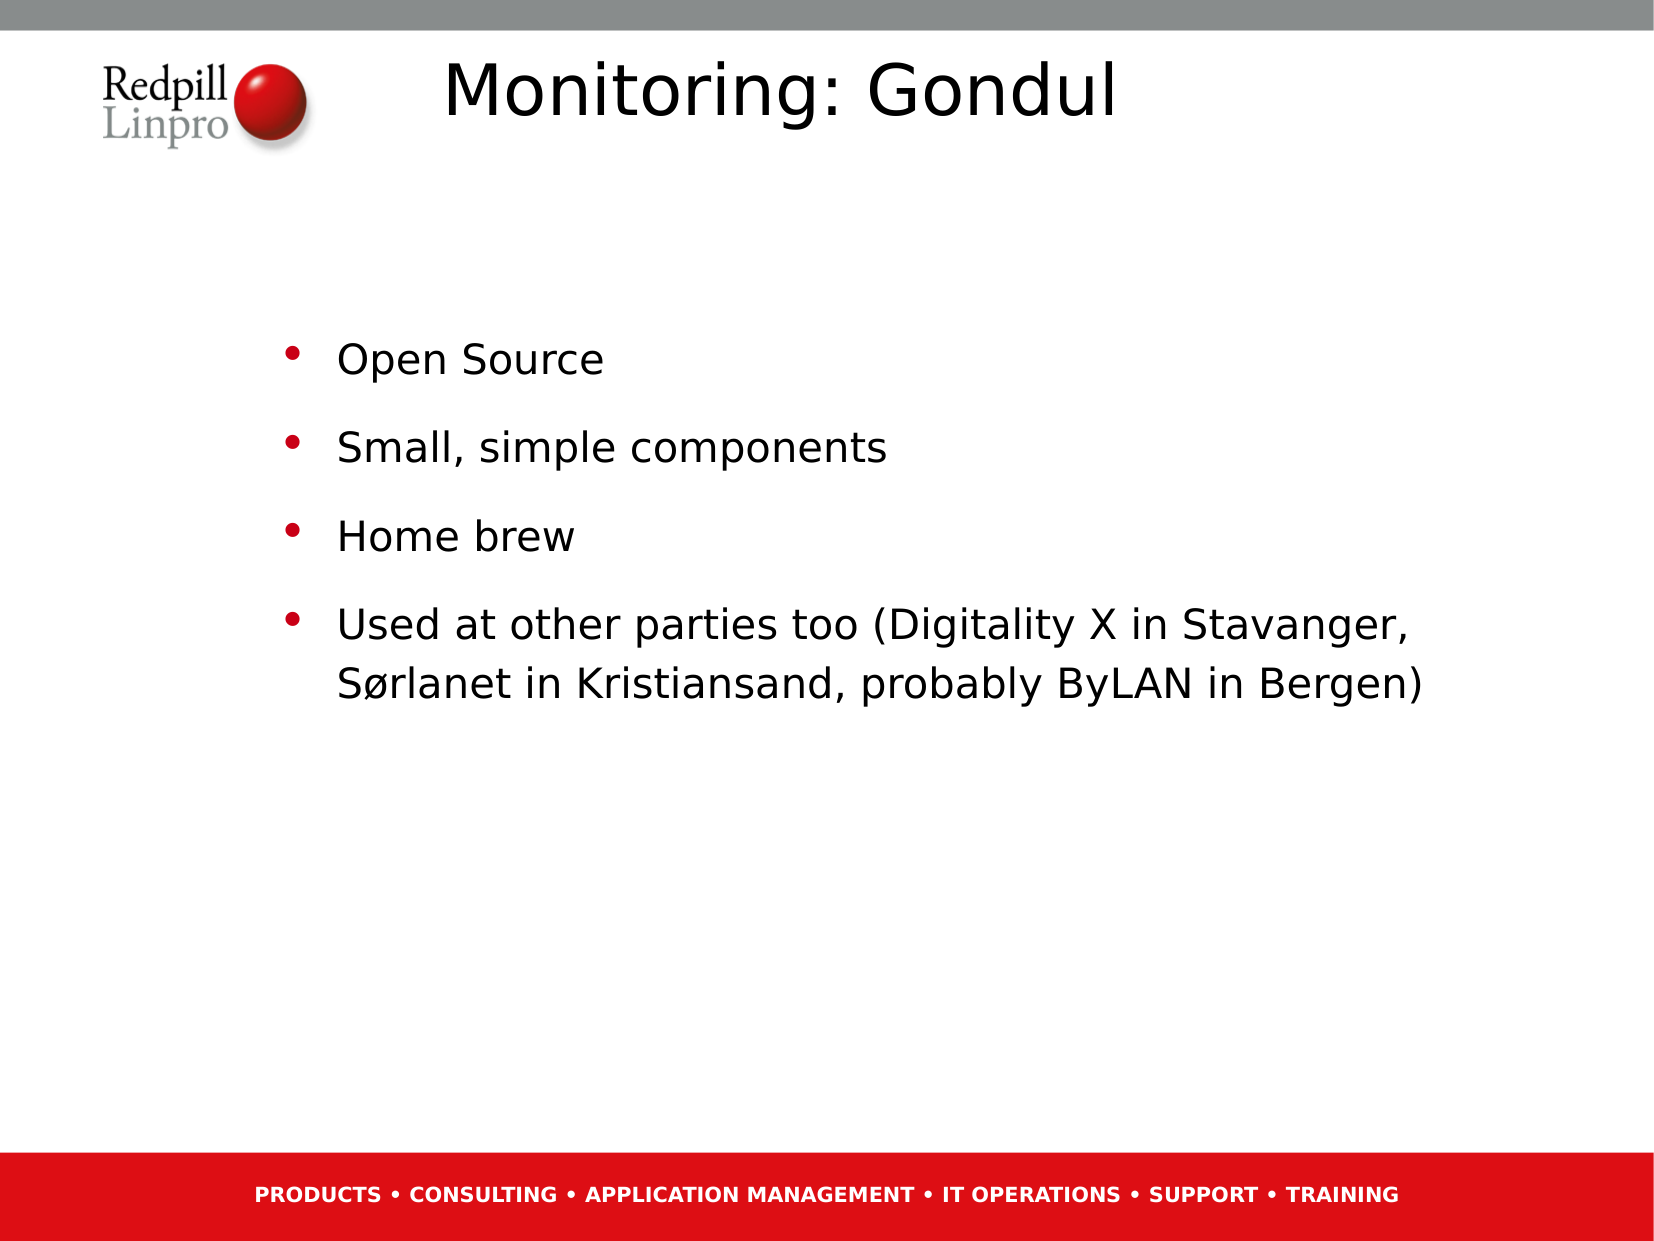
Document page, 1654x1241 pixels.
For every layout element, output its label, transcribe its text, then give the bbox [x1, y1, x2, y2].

picture [0, 0, 1654, 1241]
list Open Source Small, simple components Home brew Used at other parties too (Digitality X in Stavanger, Sørlanet in Kristiansand, probably ByLAN in Bergen) [265, 324, 1571, 1109]
title Monitoring: Gondul [442, 49, 1571, 296]
